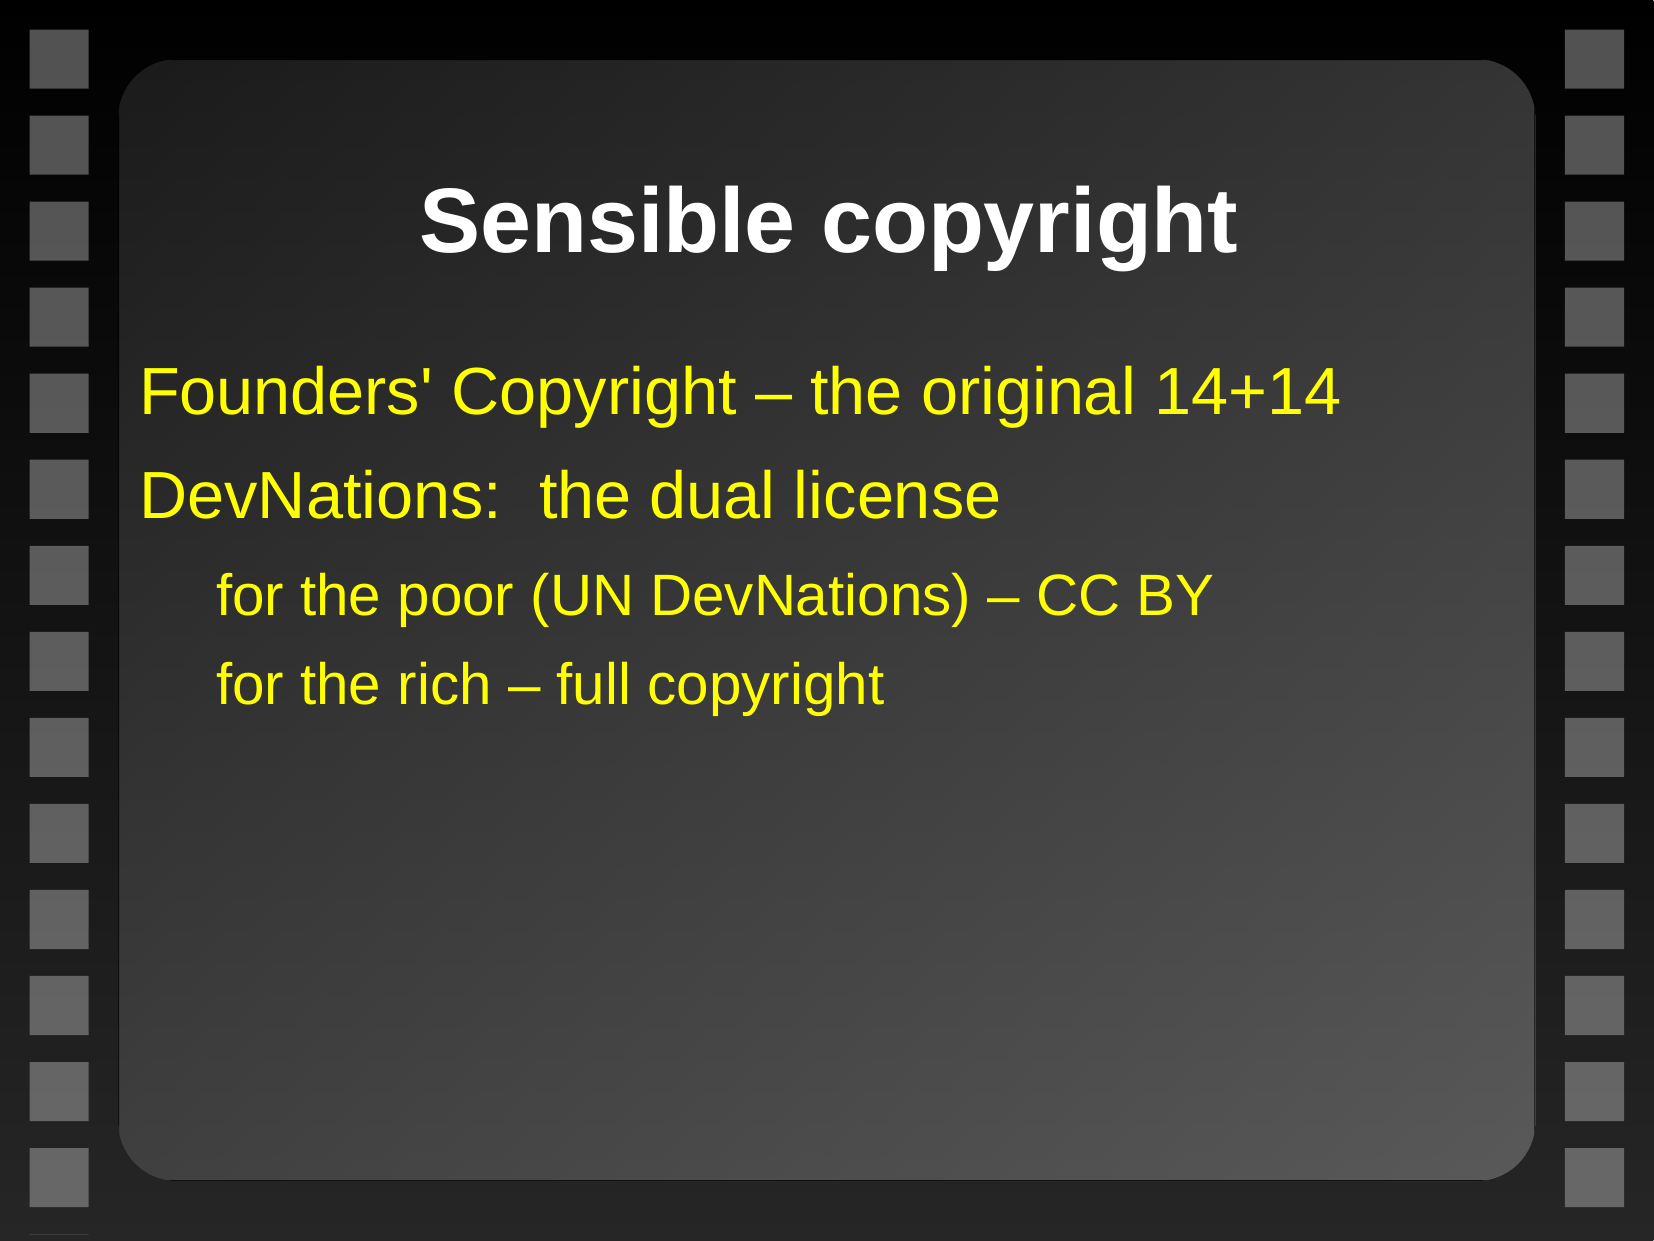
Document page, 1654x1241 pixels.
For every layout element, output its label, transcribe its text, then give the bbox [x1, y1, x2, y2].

list Founders' Copyright – the original 14+14 DevNations: the dual license for the poor (UN DevNations) – CC BY for the rich – full copyright [121, 354, 1534, 1127]
title Sensible copyright [123, 117, 1536, 325]
